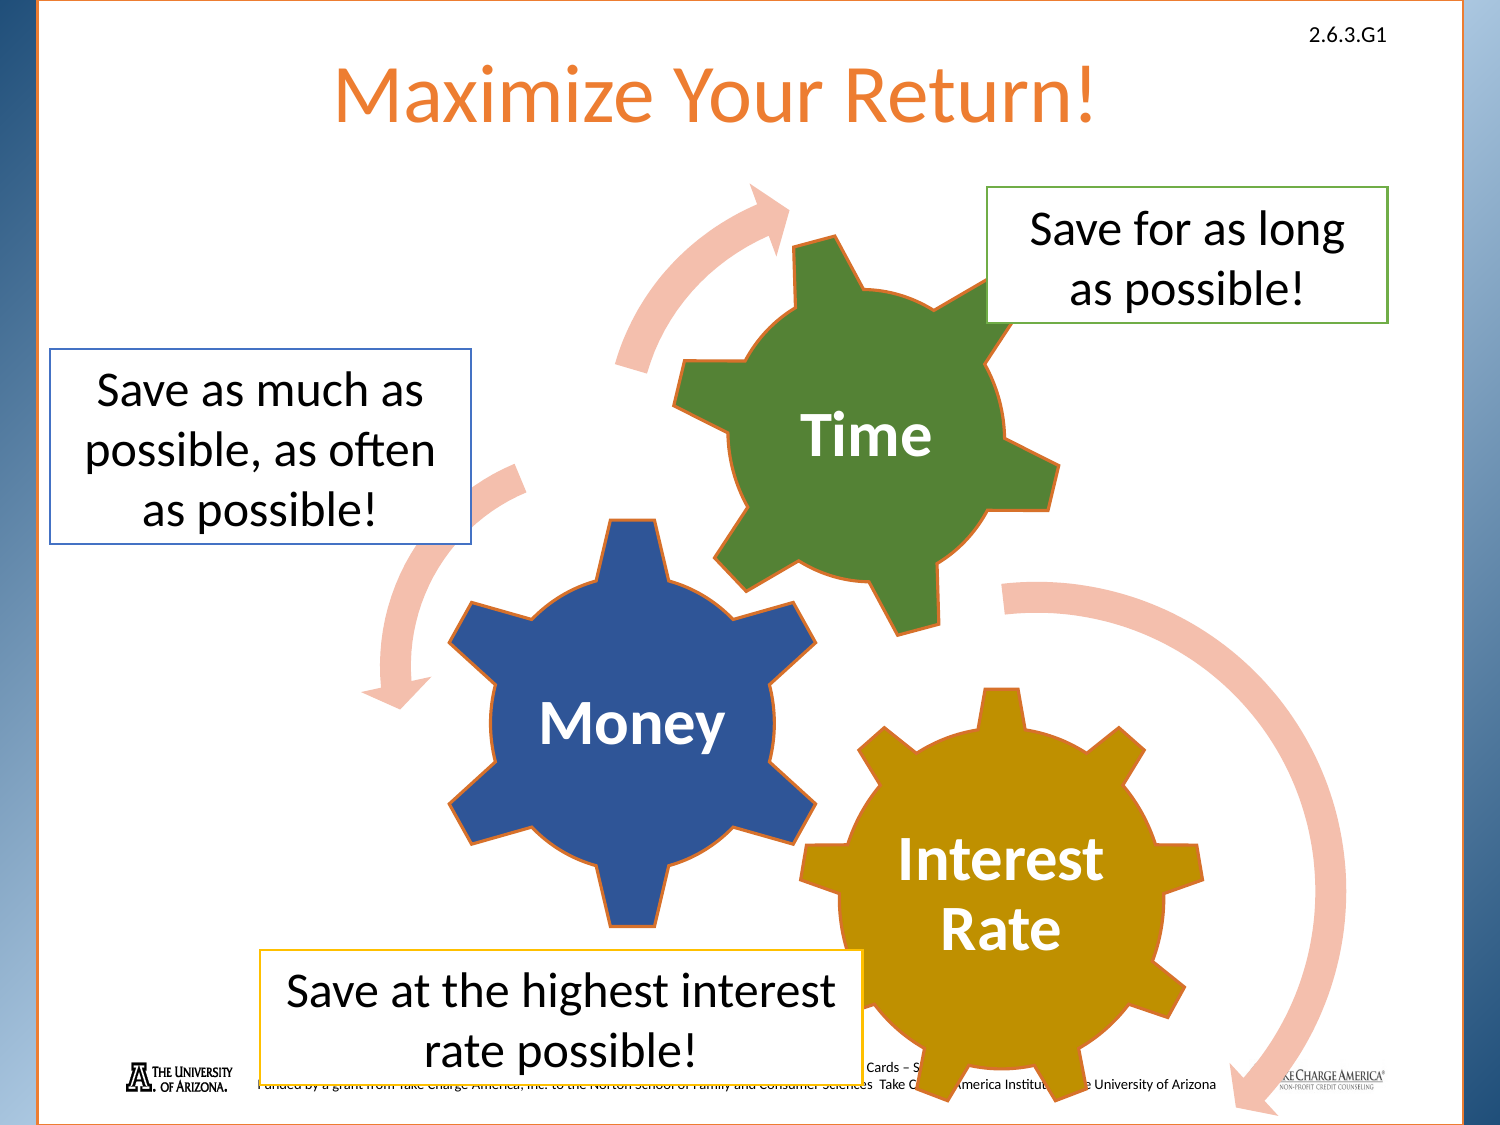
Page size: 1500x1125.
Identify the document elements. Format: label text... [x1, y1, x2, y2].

text_box [614, 183, 790, 374]
text_box Money [449, 520, 816, 927]
text_box Time [673, 236, 1059, 636]
text_box [471, 463, 527, 529]
text_box Save at the highest interest rate possible! [260, 950, 863, 1085]
text_box [361, 544, 456, 710]
text_box Interest Rate [800, 689, 1203, 1101]
text_box Save for as long as possible! [987, 187, 1388, 323]
text_box Save as much as possible, as often as possible! [50, 349, 471, 544]
title Maximize Your Return! [312, 37, 1376, 150]
text_box [1001, 581, 1347, 1116]
